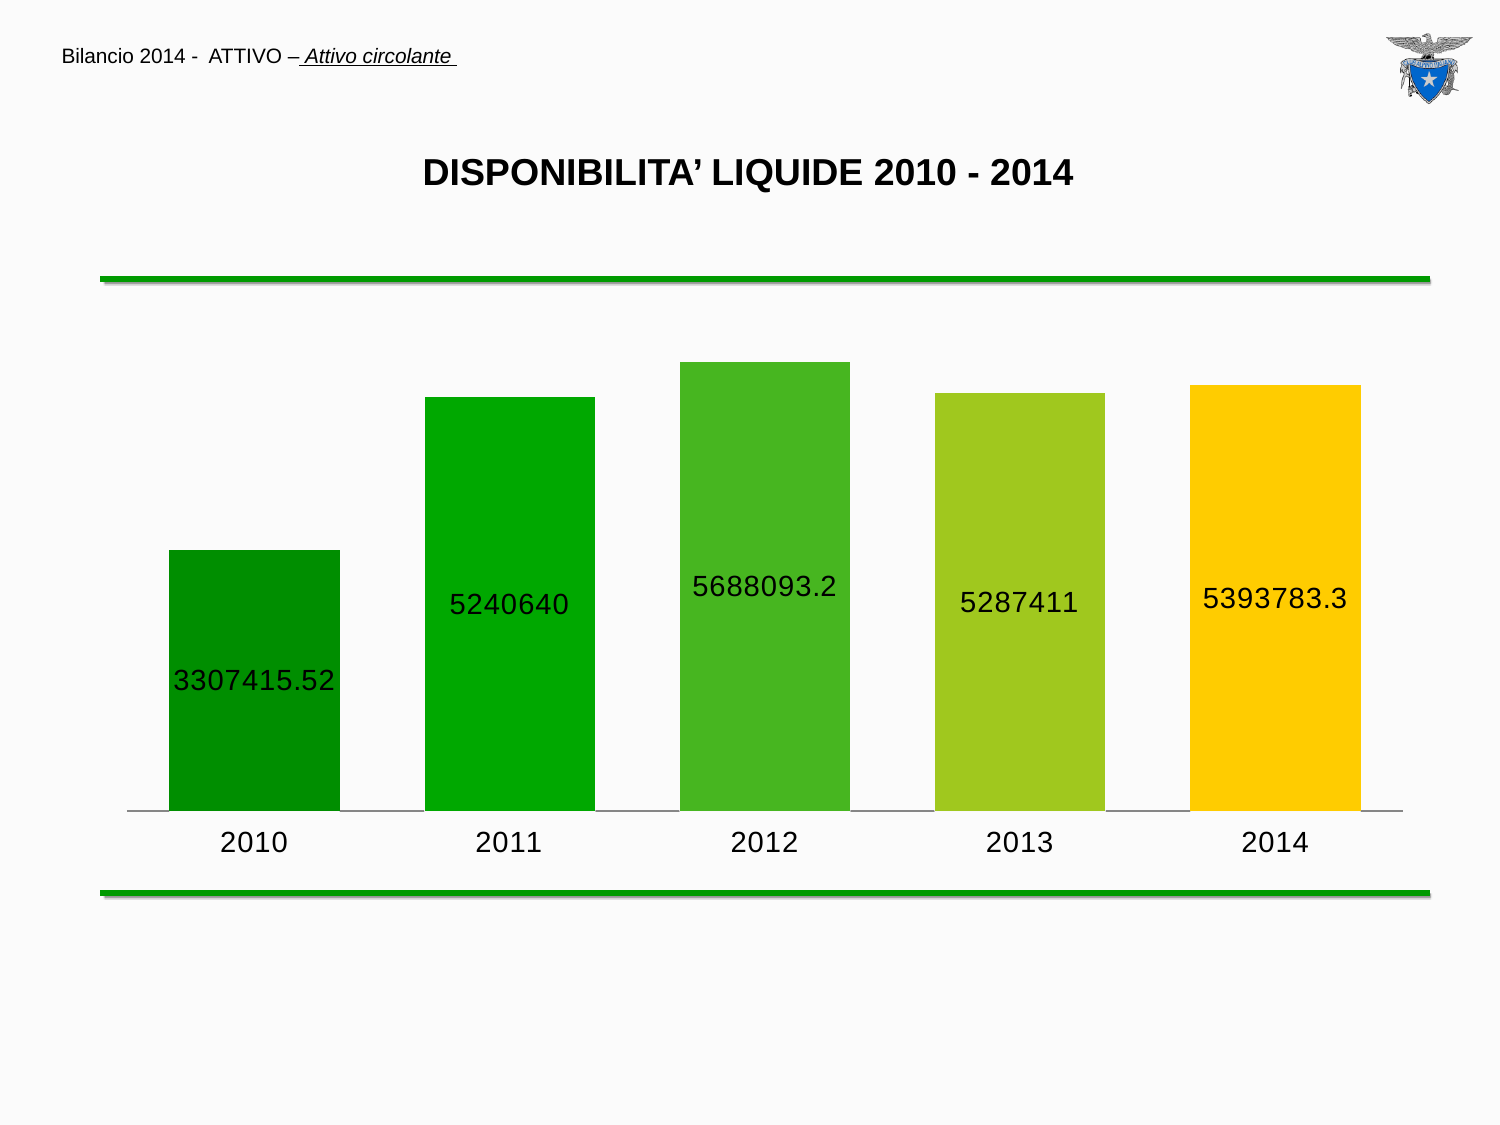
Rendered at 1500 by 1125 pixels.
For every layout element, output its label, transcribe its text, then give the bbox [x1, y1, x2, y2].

text_box Bilancio 2014 - ATTIVO – Attivo circolante [46, 35, 516, 76]
picture [1382, 29, 1477, 112]
chart [100, 326, 1430, 870]
text_box DISPONIBILITA’ LIQUIDE 2010 - 2014 [258, 141, 1238, 182]
